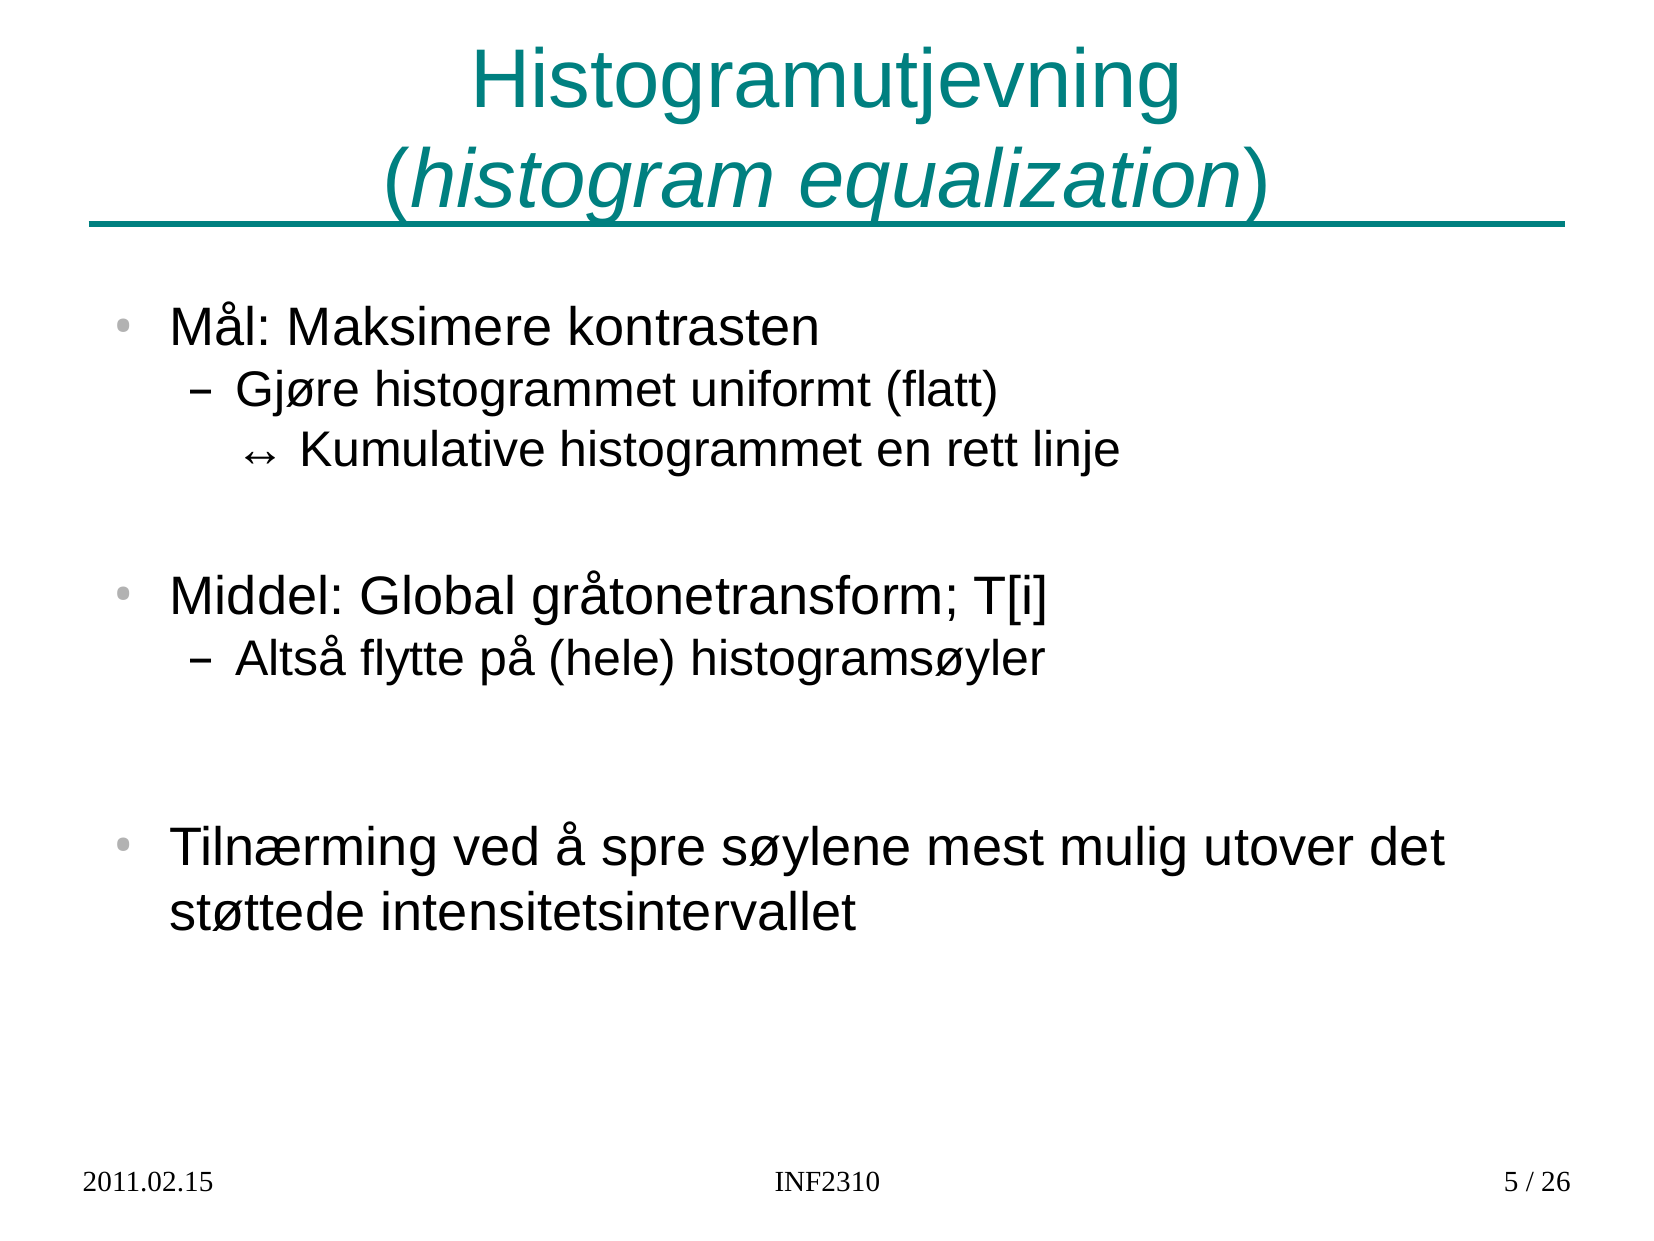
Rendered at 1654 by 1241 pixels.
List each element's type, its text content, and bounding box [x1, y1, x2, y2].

title Histogramutjevning (histogram equalization) [123, 4, 1530, 243]
list Mål: Maksimere kontrasten Gjøre histogrammet uniformt (flatt) ↔ Kumulative histogrammet en rett linje Middel: Global gråtonetransform; T[i] Altså flytte på (hele) histogramsøyler Tilnærming ved å spre søylene mest mulig utover det støttede intensitetsintervallet [98, 283, 1592, 1128]
